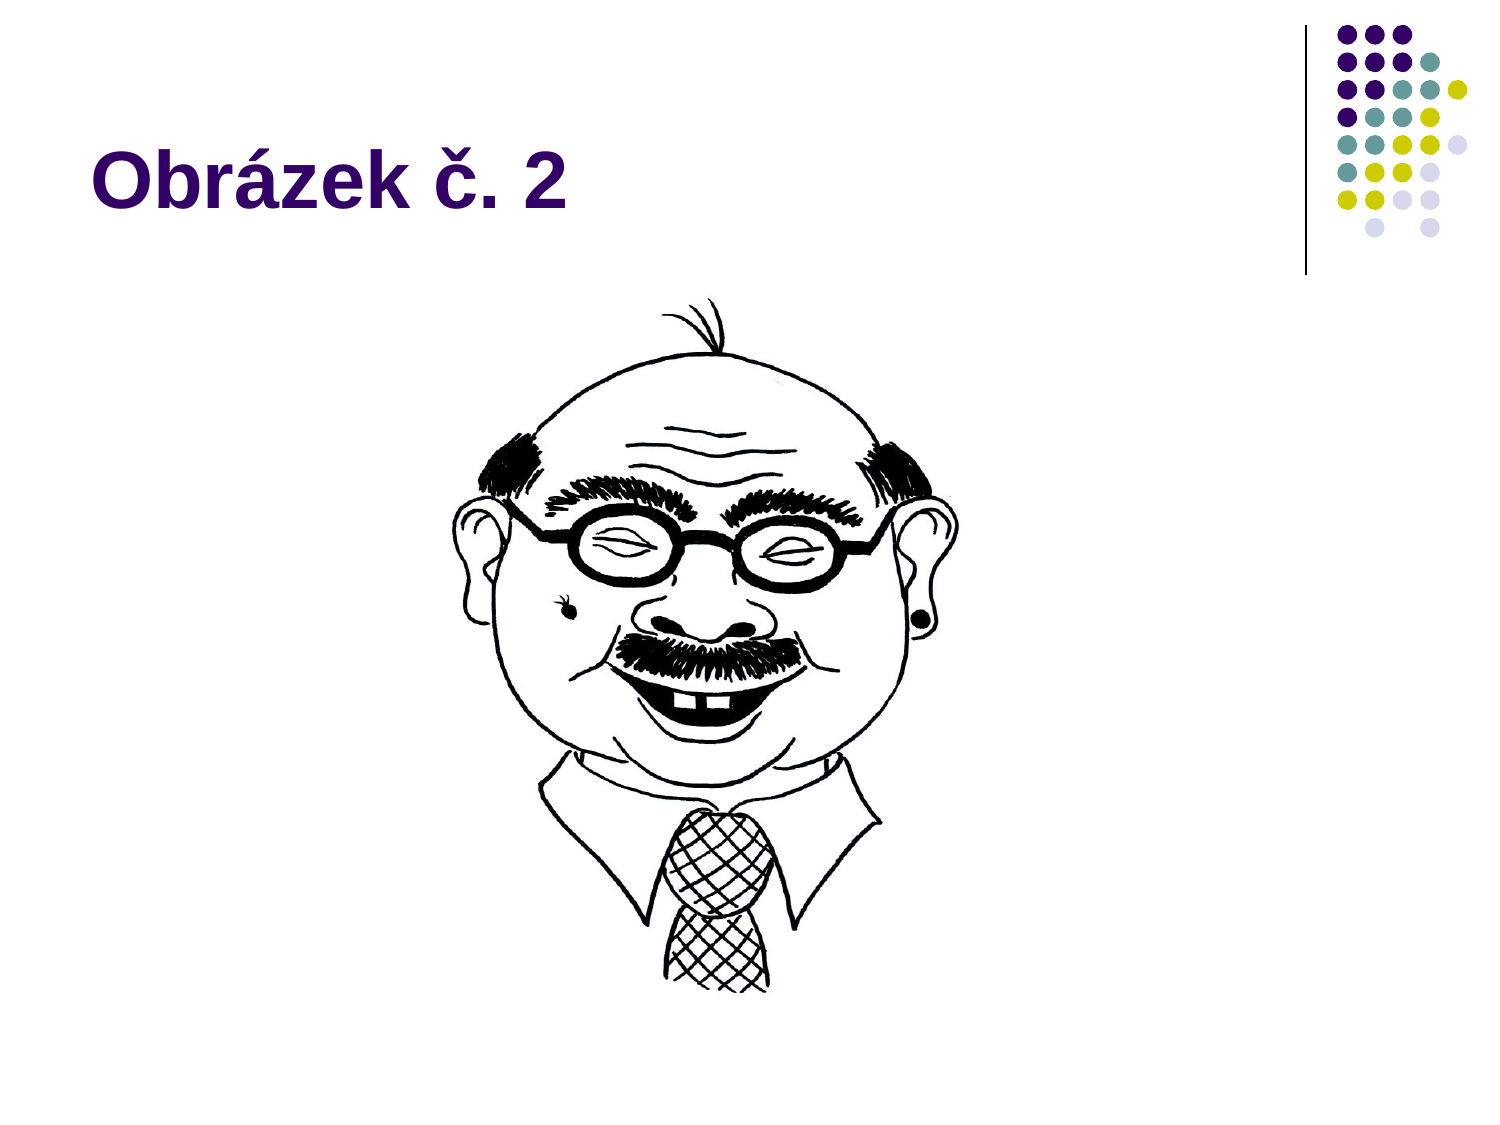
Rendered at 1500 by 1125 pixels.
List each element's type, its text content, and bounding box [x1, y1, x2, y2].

text_box [443, 286, 965, 1001]
title Obrázek č. 2 [74, 20, 1313, 233]
